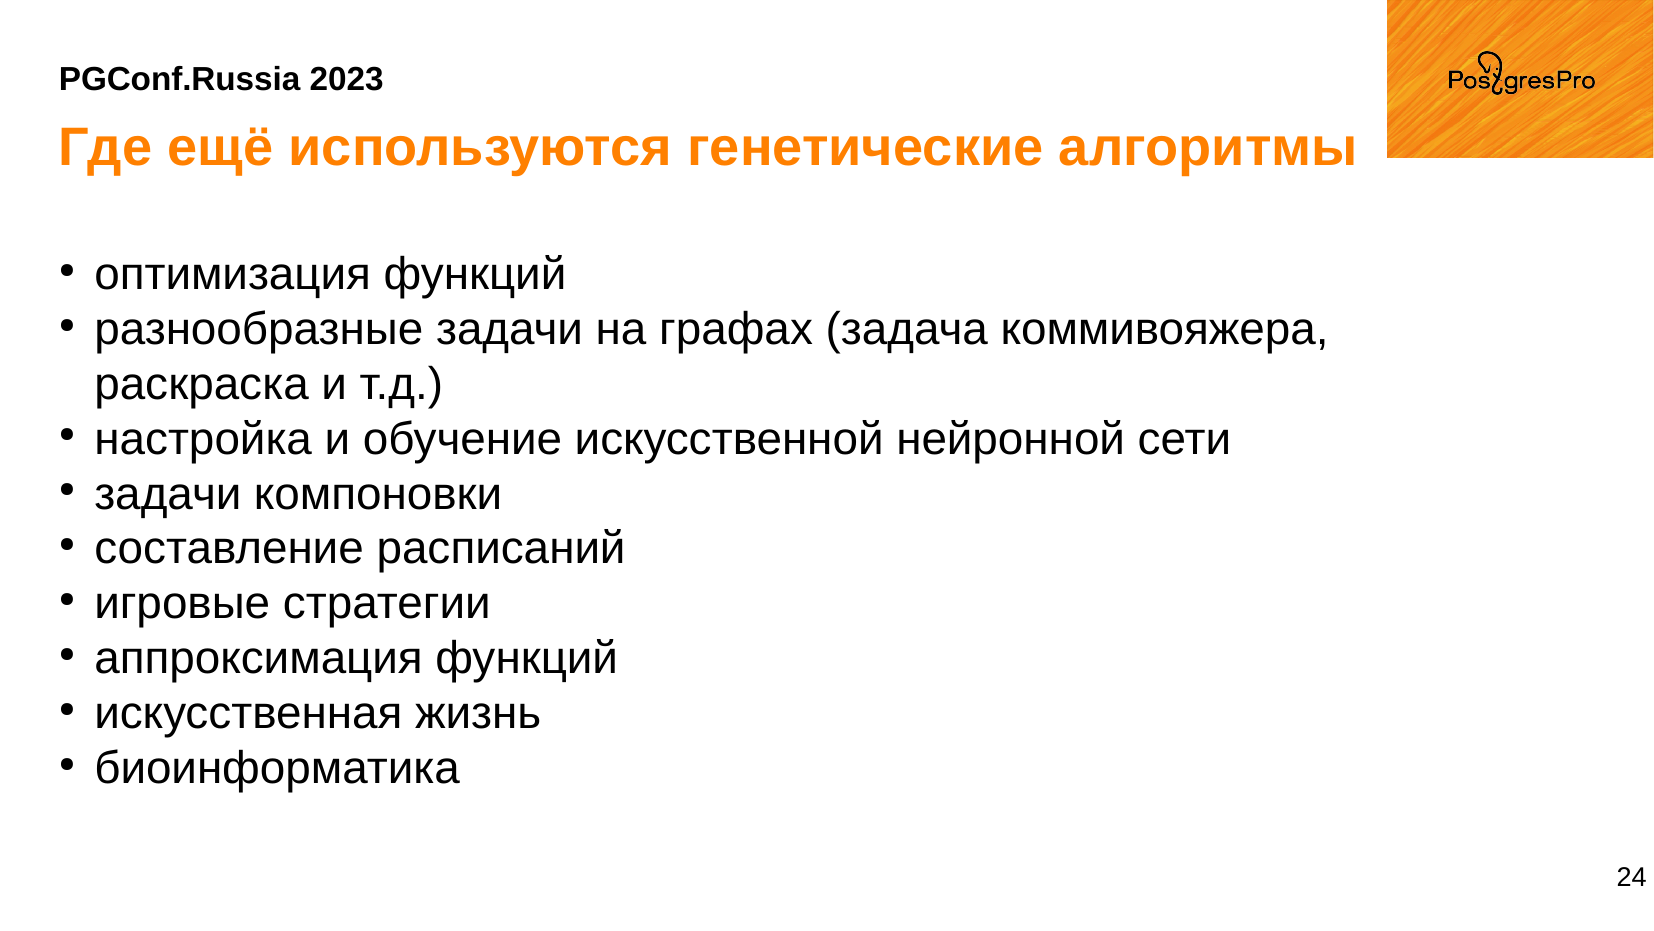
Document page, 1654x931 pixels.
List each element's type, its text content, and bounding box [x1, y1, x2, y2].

slide_number <number> [1547, 859, 1647, 931]
text_box оптимизация функций разнообразные задачи на графах (задача коммивояжера, раскраска и т.д.) настройка и обучение искусственной нейронной сети задачи компоновки составление расписаний игровые стратегии аппроксимация функций искусственная жизнь биоинформатика [58, 188, 1536, 898]
picture [1387, 0, 1654, 158]
text_box Где ещё используются генетические алгоритмы [58, 112, 1388, 175]
text_box PGConf.Russia 2023 [58, 47, 1388, 107]
